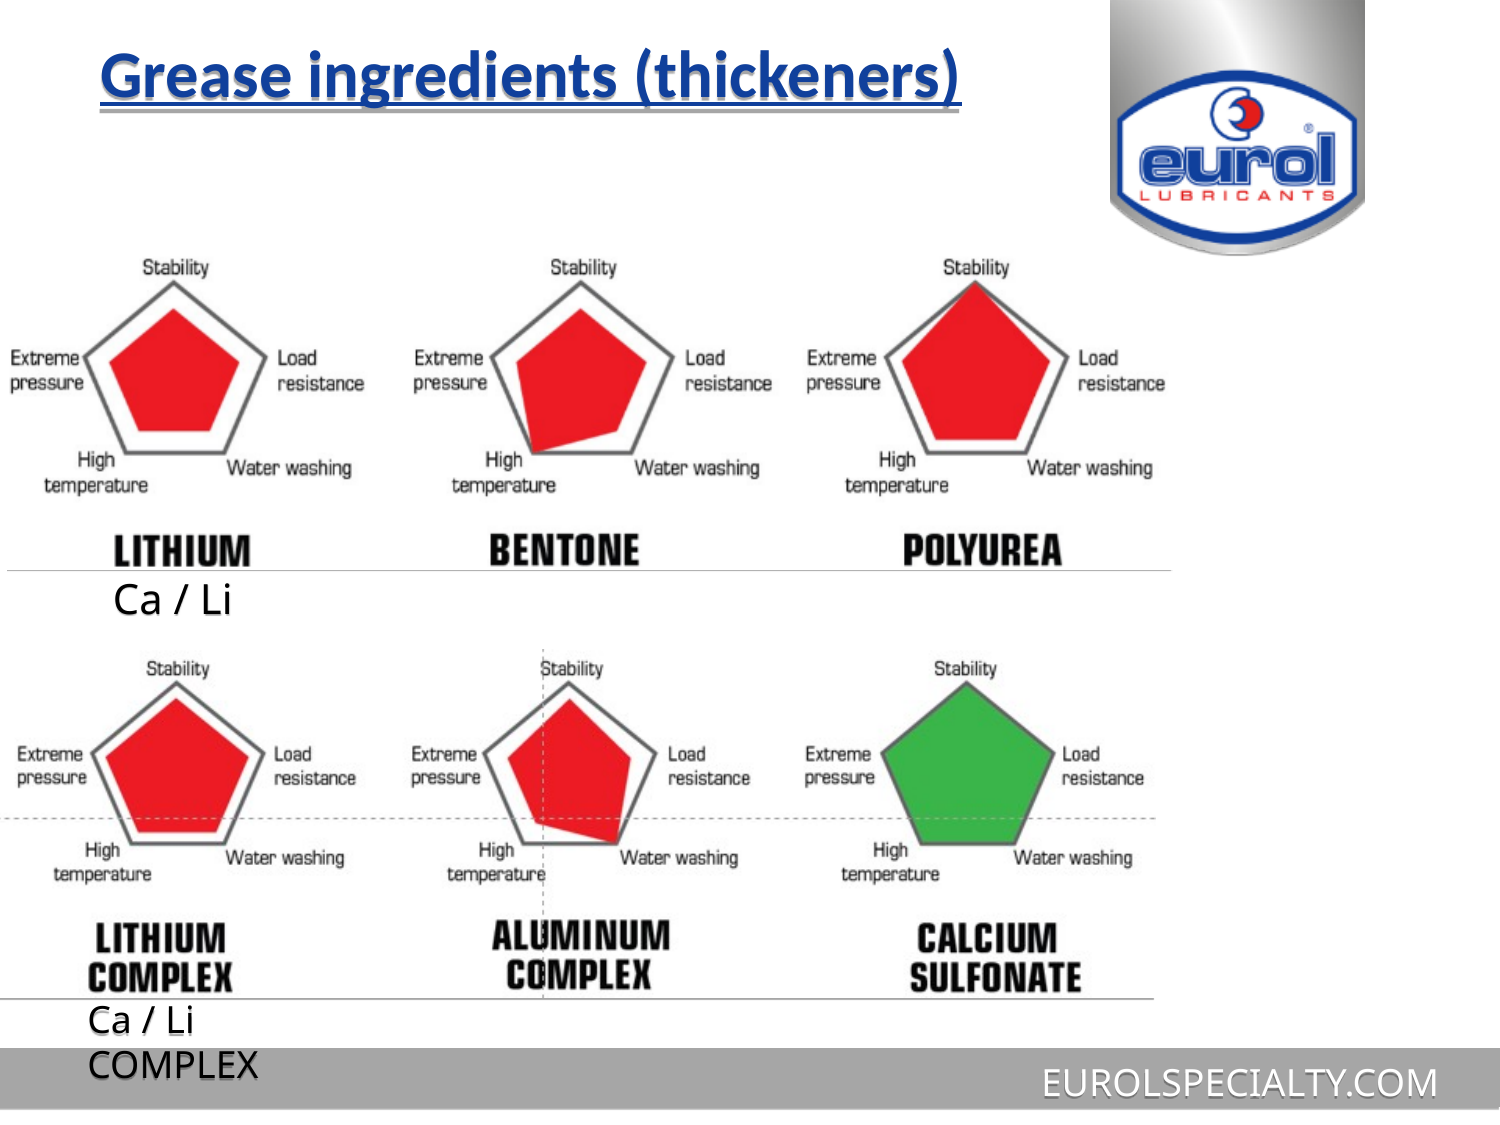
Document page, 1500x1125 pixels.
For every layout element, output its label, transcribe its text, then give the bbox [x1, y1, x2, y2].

text_box Grease ingredients (thickeners) [100, 30, 1058, 141]
picture [7, 245, 1173, 570]
text_box Ca / Li COMPLEX [72, 988, 339, 1050]
text_box Ca / Li [97, 564, 240, 631]
picture [0, 649, 1156, 998]
